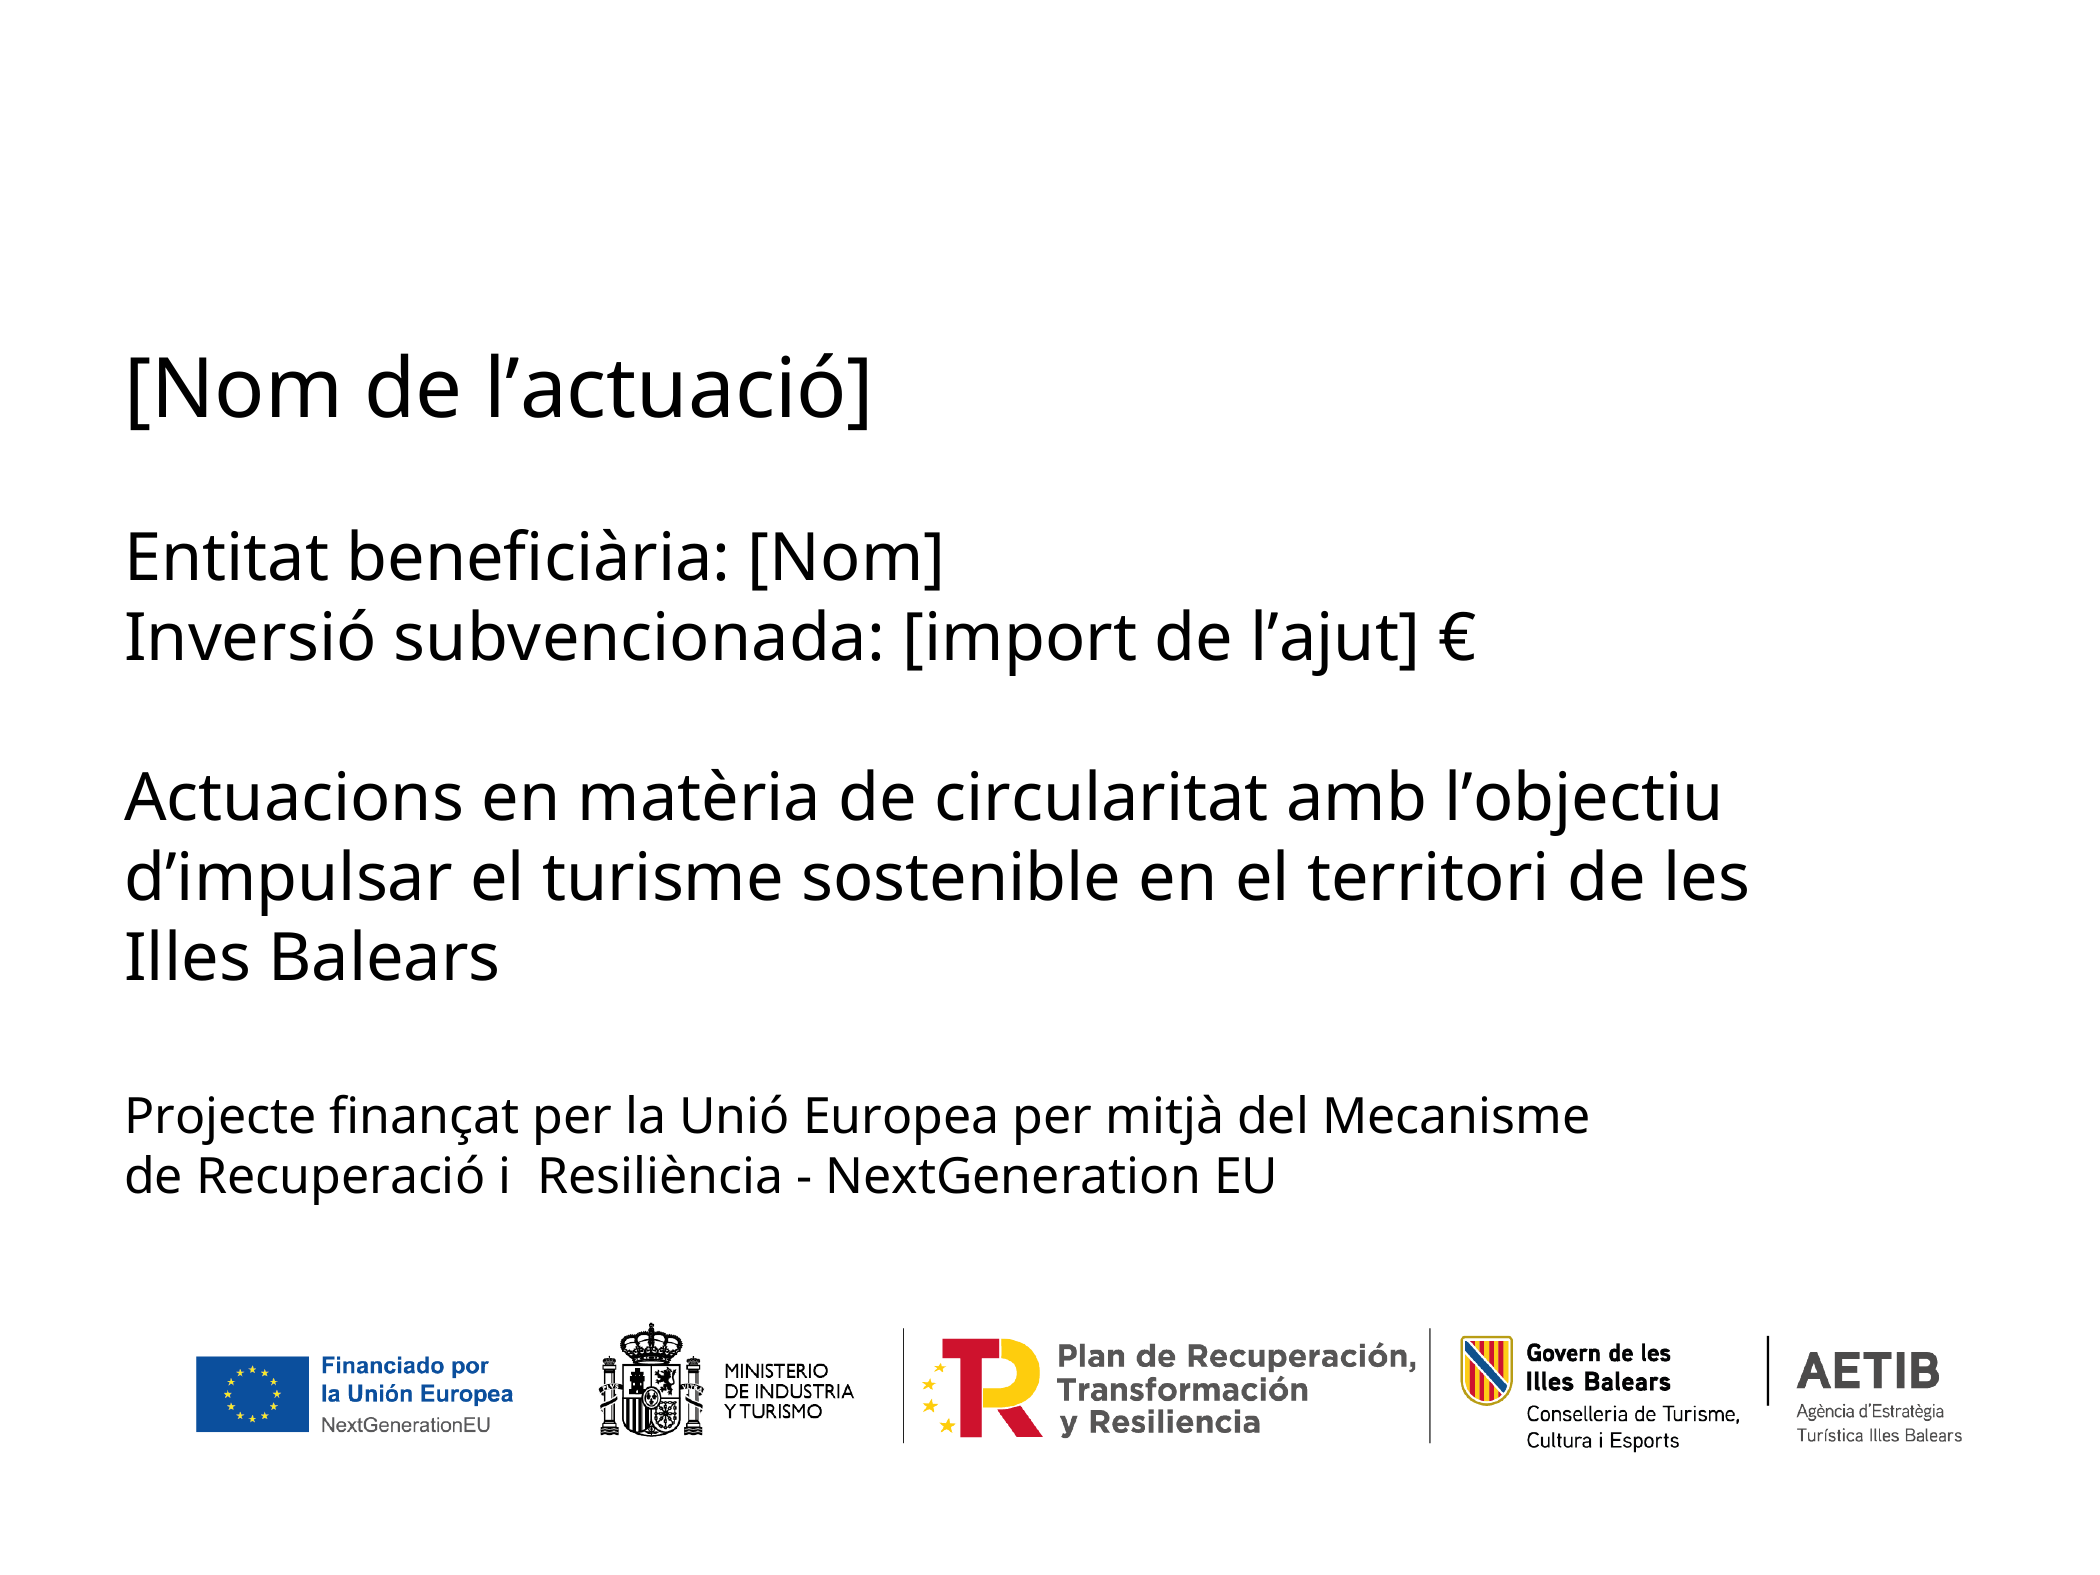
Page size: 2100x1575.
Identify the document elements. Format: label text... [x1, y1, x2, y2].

picture [140, 1261, 1973, 1524]
text_box [Nom de l’actuació] Entitat beneficiària: [Nom] Inversió subvencionada: [import de l’ajut] € Actuacions en matèria de circularitat amb l’objectiu d’impulsar el turisme sostenible en el territori de les Illes Balears Projecte finançat per la Unió Europea per mitjà del Mecanisme de Recuperació i Resiliència - NextGeneration EU [109, 136, 1796, 1211]
